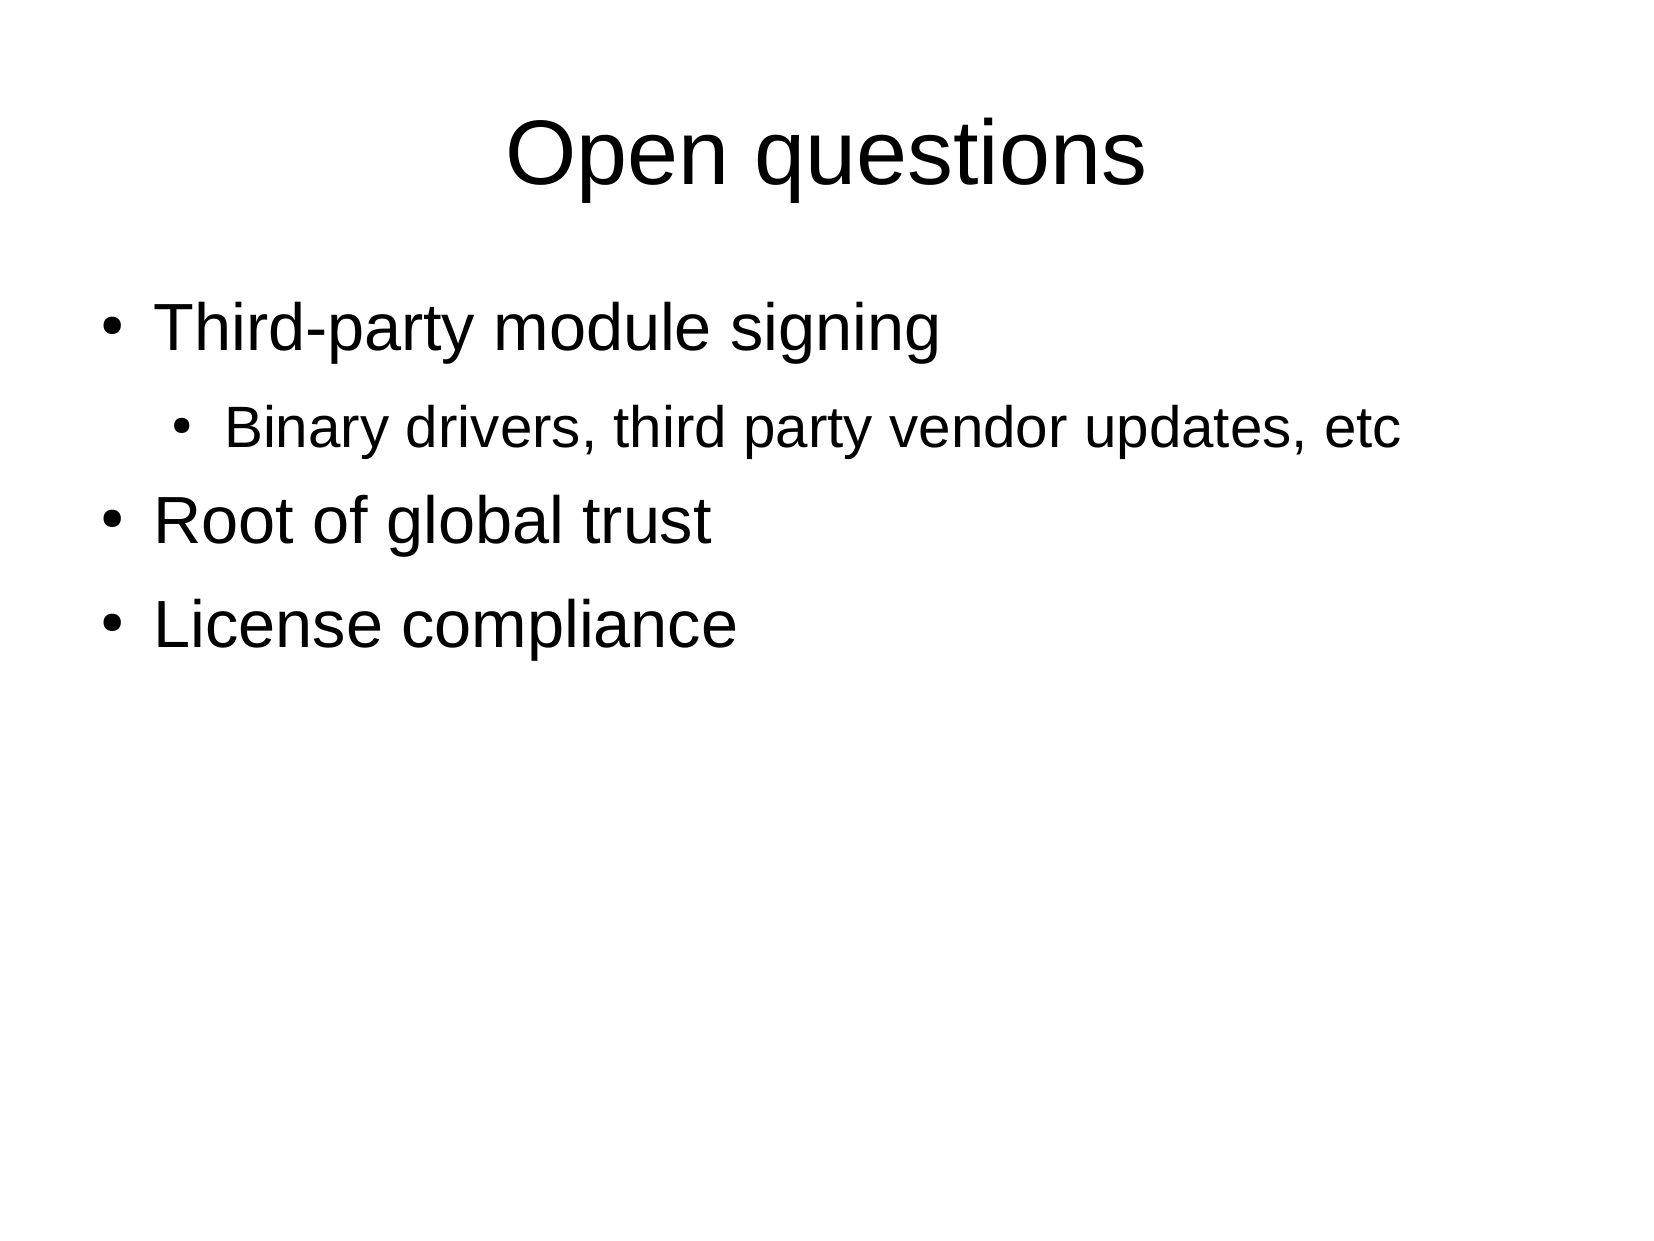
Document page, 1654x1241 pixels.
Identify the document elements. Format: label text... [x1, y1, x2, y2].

title Open questions [82, 49, 1571, 257]
list Third-party module signing Binary drivers, third party vendor updates, etc Root of global trust License compliance [82, 290, 1571, 1109]
